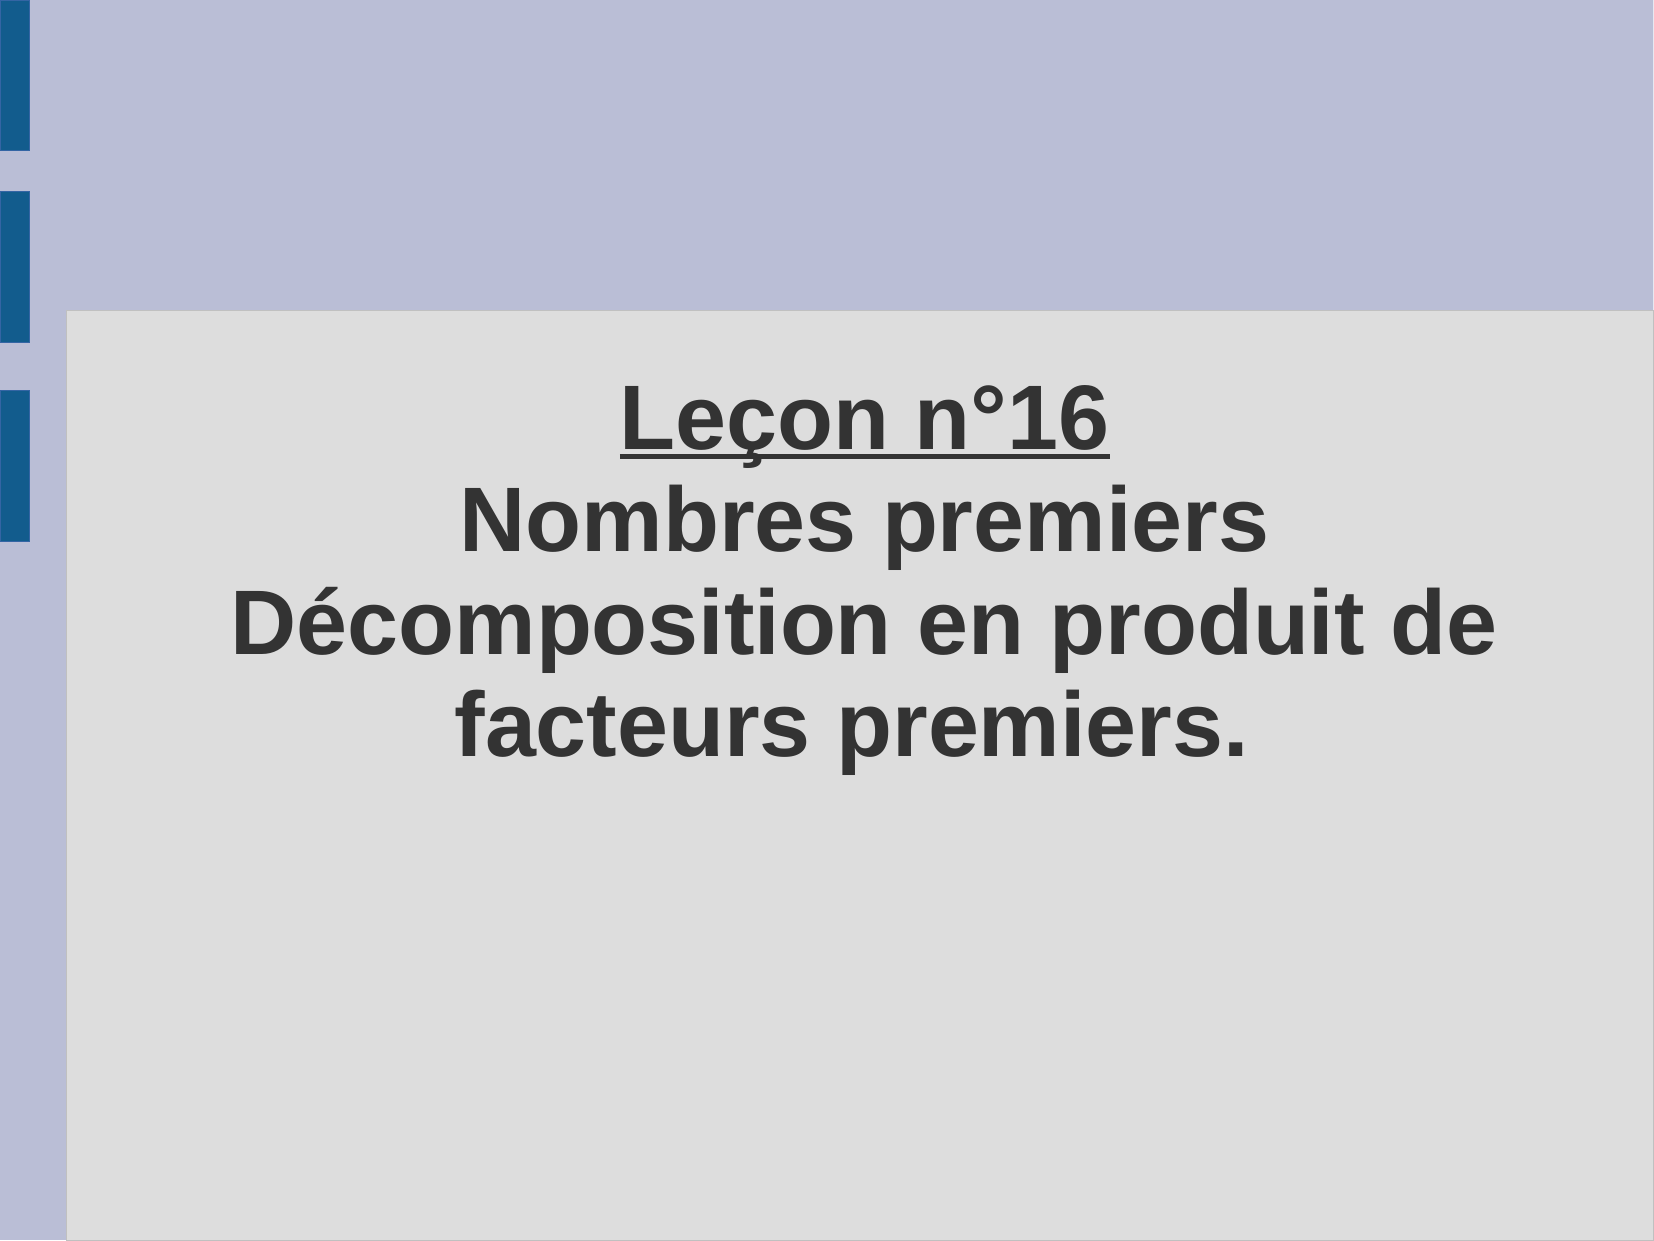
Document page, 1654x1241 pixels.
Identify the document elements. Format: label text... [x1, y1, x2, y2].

title Leçon n°16 Nombres premiers Décomposition en produit de facteurs premiers. [158, 366, 1571, 777]
